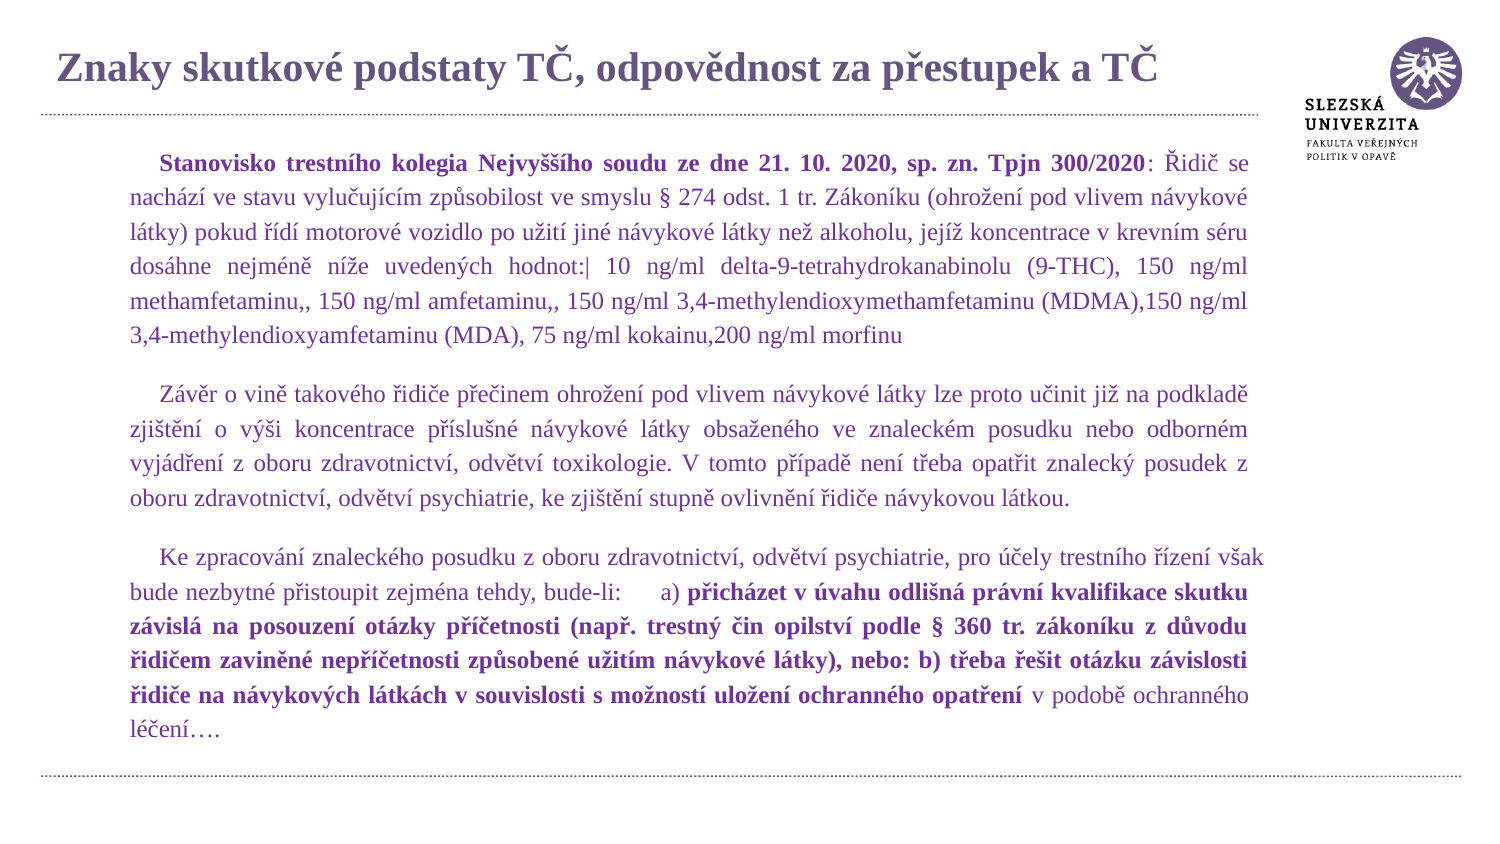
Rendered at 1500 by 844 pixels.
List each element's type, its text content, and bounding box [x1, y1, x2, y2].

text_box Stanovisko trestního kolegia Nejvyššího soudu ze dne 21. 10. 2020, sp. zn. Tpjn 300/2020: Řidič se nachází ve stavu vylučujícím způsobilost ve smyslu § 274 odst. 1 tr. Zákoníku (ohrožení pod vlivem návykové látky) pokud řídí motorové vozidlo po užití jiné návykové látky než alkoholu, jejíž koncentrace v krevním séru dosáhne nejméně níže uvedených hodnot:| 10 ng/ml delta-9-tetrahydrokanabinolu (9-THC), 150 ng/ml methamfetaminu,, 150 ng/ml amfetaminu,, 150 ng/ml 3,4-methylendioxymethamfetaminu (MDMA),150 ng/ml 3,4-methylendioxyamfetaminu (MDA), 75 ng/ml kokainu,200 ng/ml morfinu Závěr o vině takového řidiče přečinem ohrožení pod vlivem návykové látky lze proto učinit již na podkladě zjištění o výši koncentrace příslušné návykové látky obsaženého ve znaleckém posudku nebo odborném vyjádření z oboru zdravotnictví, odvětví toxikologie. V tomto případě není třeba opatřit znalecký posudek z oboru zdravotnictví, odvětví psychiatrie, ke zjištění stupně ovlivnění řidiče návykovou látkou. Ke zpracování znaleckého posudku z oboru zdravotnictví, odvětví psychiatrie, pro účely trestního řízení však bude nezbytné přistoupit zejména tehdy, bude-li: a) přicházet v úvahu odlišná právní kvalifikace skutku závislá na posouzení otázky příčetnosti (např. trestný čin opilství podle § 360 tr. zákoníku z důvodu řidičem zaviněné nepříčetnosti způsobené užitím návykové látky), nebo: b) třeba řešit otázku závislosti řidiče na návykových látkách v souvislosti s možností uložení ochranného opatření v podobě ochranného léčení…. [41, 134, 1281, 844]
title Znaky skutkové podstaty TČ, odpovědnost za přestupek a TČ [41, 32, 1325, 116]
